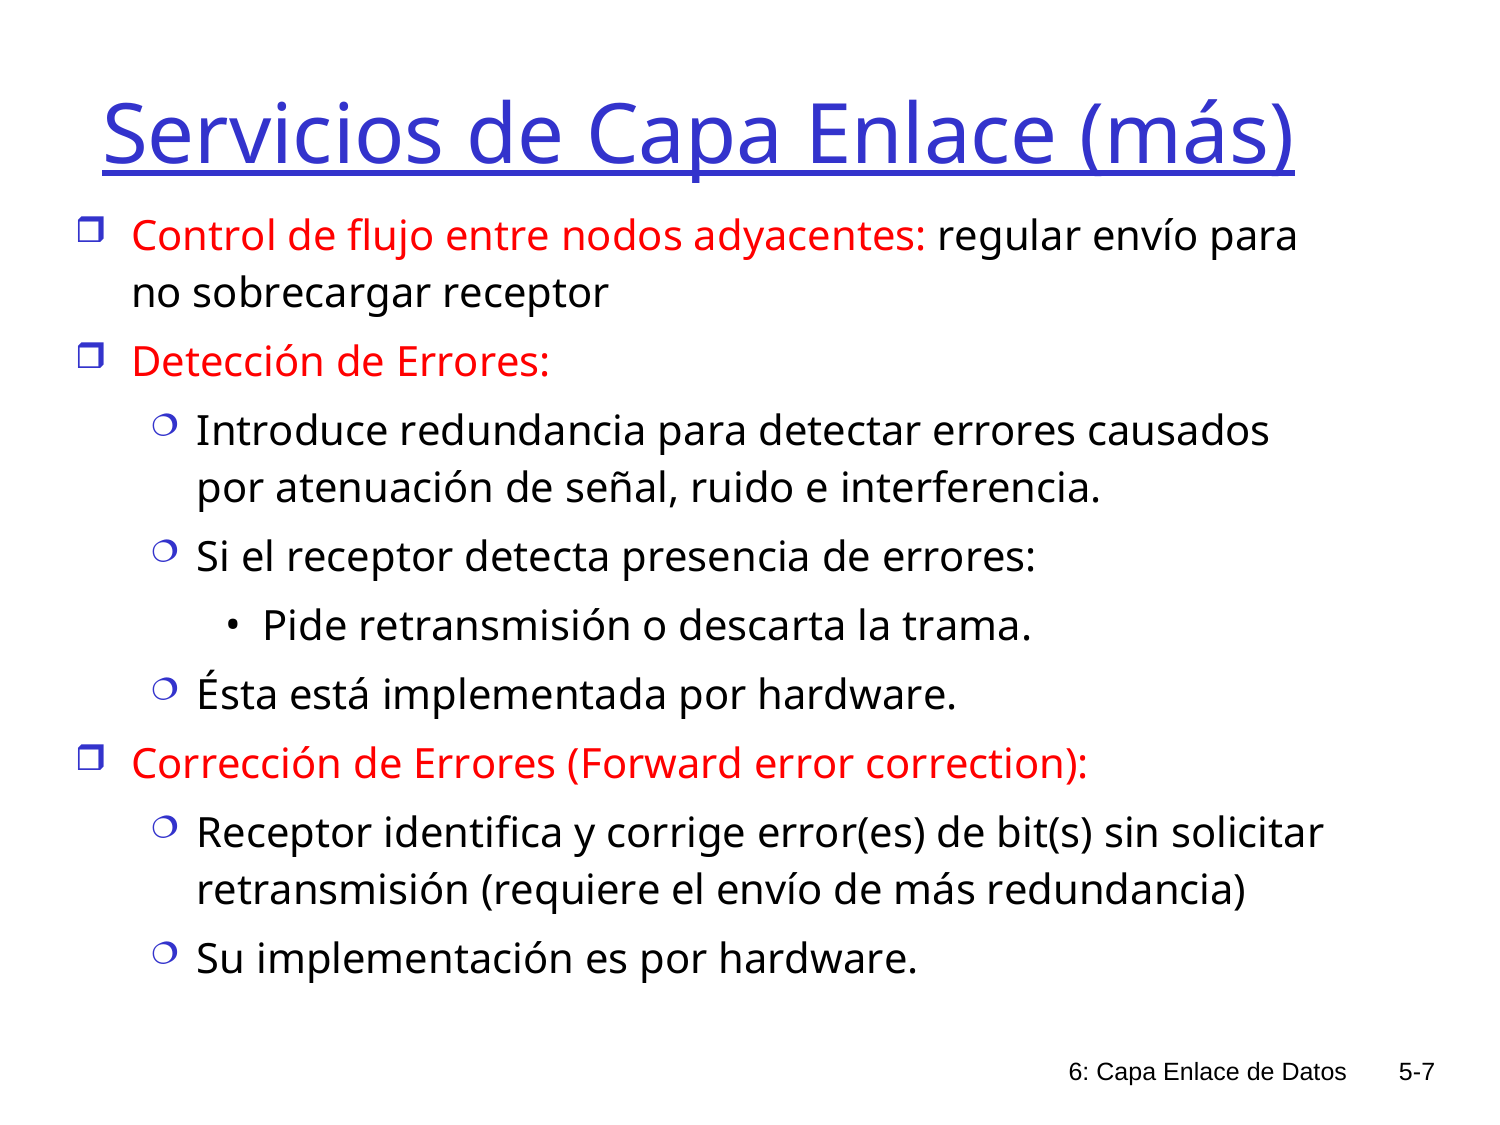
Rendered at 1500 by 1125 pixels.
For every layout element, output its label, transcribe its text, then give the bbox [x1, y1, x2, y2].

list Control de flujo entre nodos adyacentes: regular envío para no sobrecargar receptor Detección de Errores: Introduce redundancia para detectar errores causados por atenuación de señal, ruido e interferencia. Si el receptor detecta presencia de errores: Pide retransmisión o descarta la trama. Ésta está implementada por hardware. Corrección de Errores (Forward error correction): Receptor identifica y corrige error(es) de bit(s) sin solicitar retransmisión (requiere el envío de más redundancia) Su implementación es por hardware. [75, 205, 1351, 969]
title Servicios de Capa Enlace (más) [87, 15, 1363, 247]
